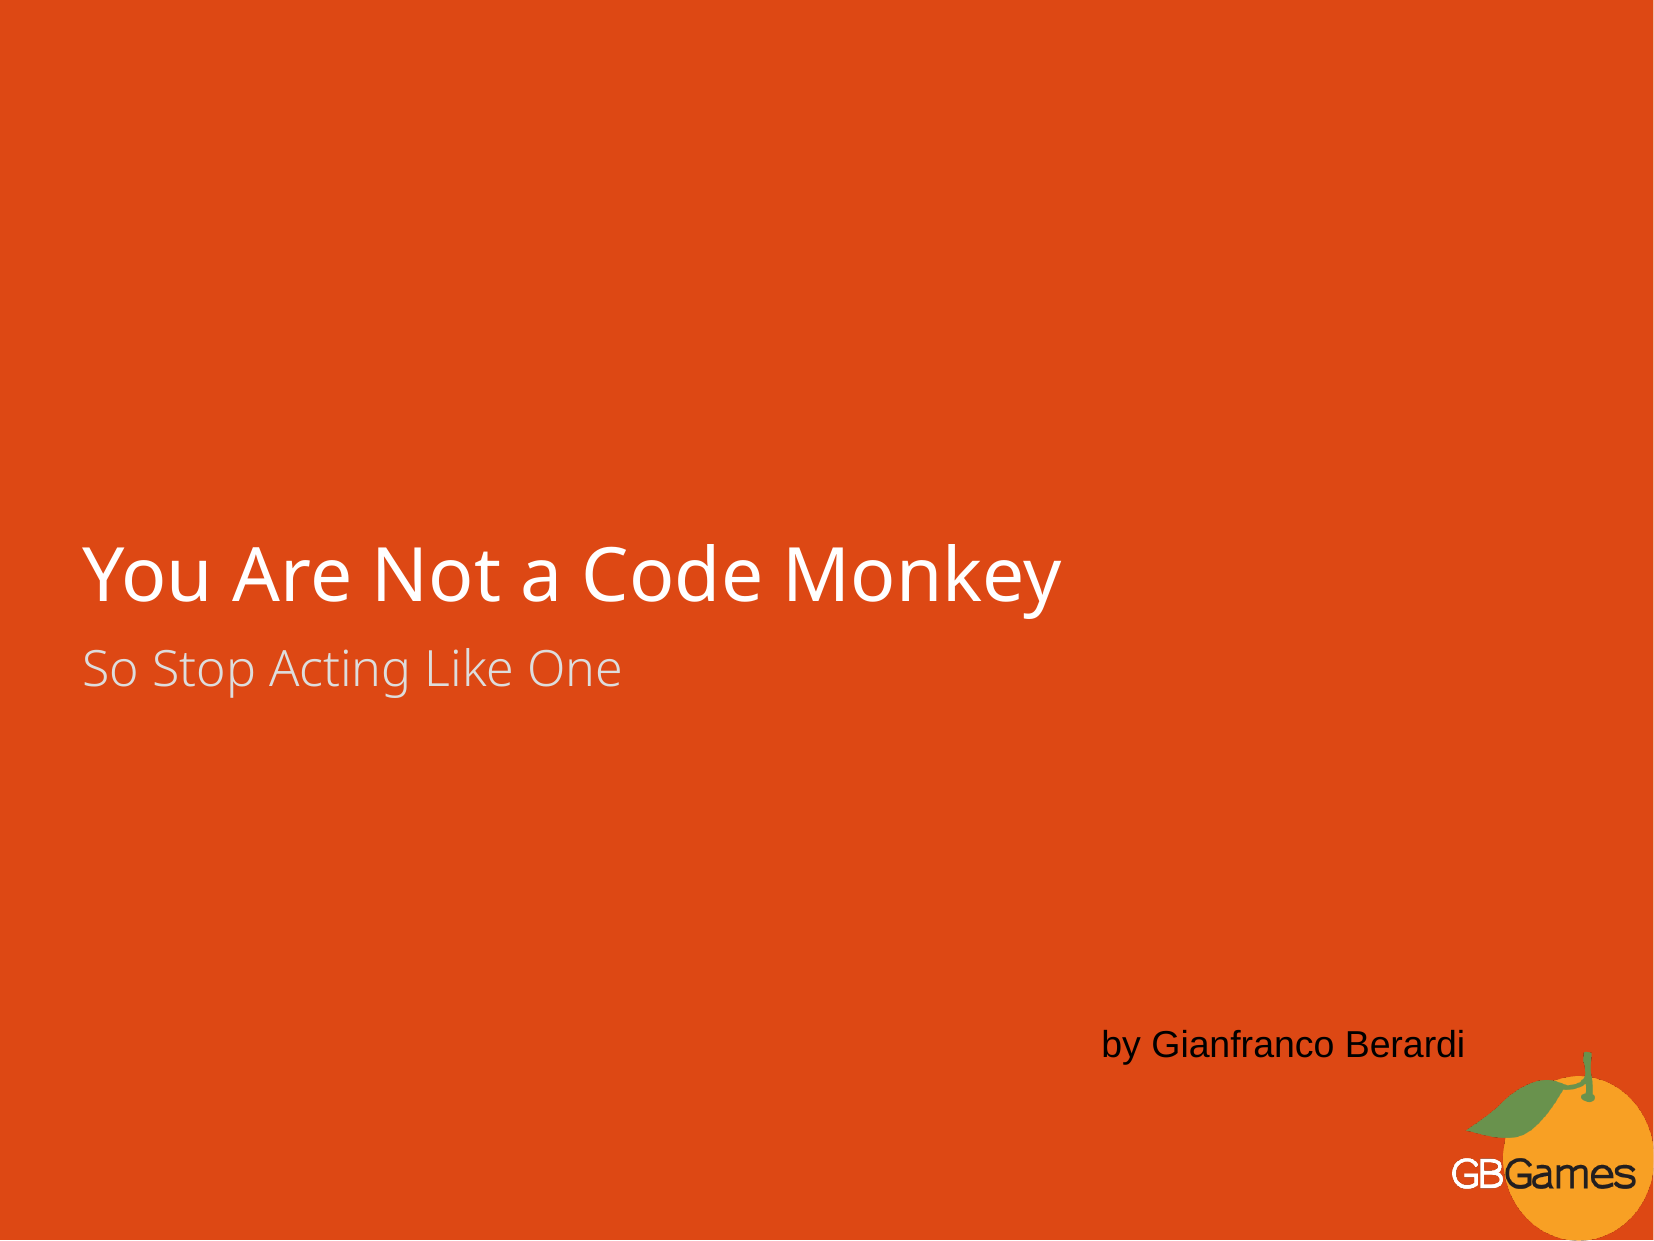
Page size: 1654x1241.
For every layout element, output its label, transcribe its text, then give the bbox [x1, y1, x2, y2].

picture [1452, 1051, 1654, 1241]
text_box by Gianfranco Berardi [1086, 1015, 1548, 1073]
title You Are Not a Code Monkey [82, 519, 1571, 625]
subtitle So Stop Acting Like One [82, 625, 1571, 709]
